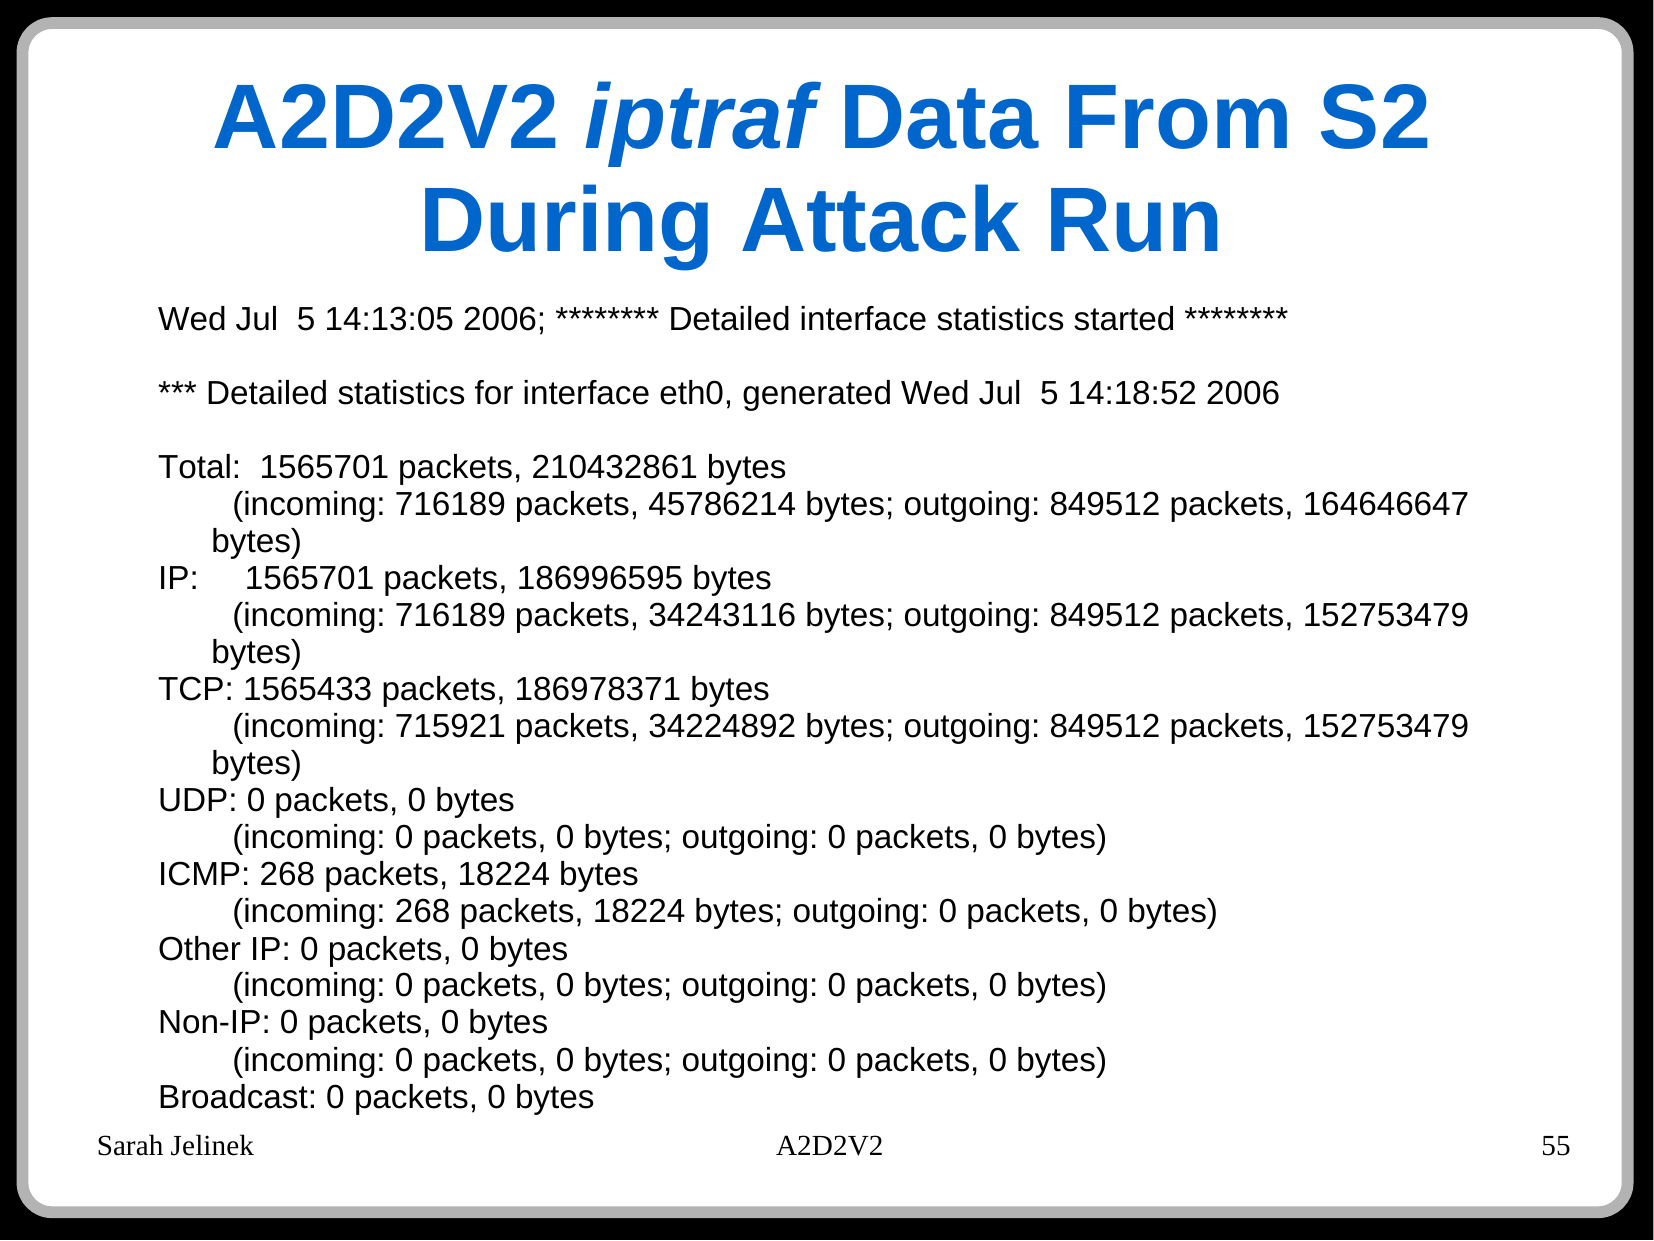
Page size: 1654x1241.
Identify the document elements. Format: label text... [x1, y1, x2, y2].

title A2D2V2 iptraf Data From S2 During Attack Run [67, 64, 1577, 272]
list Wed Jul 5 14:13:05 2006; ******** Detailed interface statistics started ******** *** Detailed statistics for interface eth0, generated Wed Jul 5 14:18:52 2006 Total: 1565701 packets, 210432861 bytes (incoming: 716189 packets, 45786214 bytes; outgoing: 849512 packets, 164646647 bytes) IP: 1565701 packets, 186996595 bytes (incoming: 716189 packets, 34243116 bytes; outgoing: 849512 packets, 152753479 bytes) TCP: 1565433 packets, 186978371 bytes (incoming: 715921 packets, 34224892 bytes; outgoing: 849512 packets, 152753479 bytes) UDP: 0 packets, 0 bytes (incoming: 0 packets, 0 bytes; outgoing: 0 packets, 0 bytes) ICMP: 268 packets, 18224 bytes (incoming: 268 packets, 18224 bytes; outgoing: 0 packets, 0 bytes) Other IP: 0 packets, 0 bytes (incoming: 0 packets, 0 bytes; outgoing: 0 packets, 0 bytes) Non-IP: 0 packets, 0 bytes (incoming: 0 packets, 0 bytes; outgoing: 0 packets, 0 bytes) Broadcast: 0 packets, 0 bytes [140, 300, 1562, 1118]
